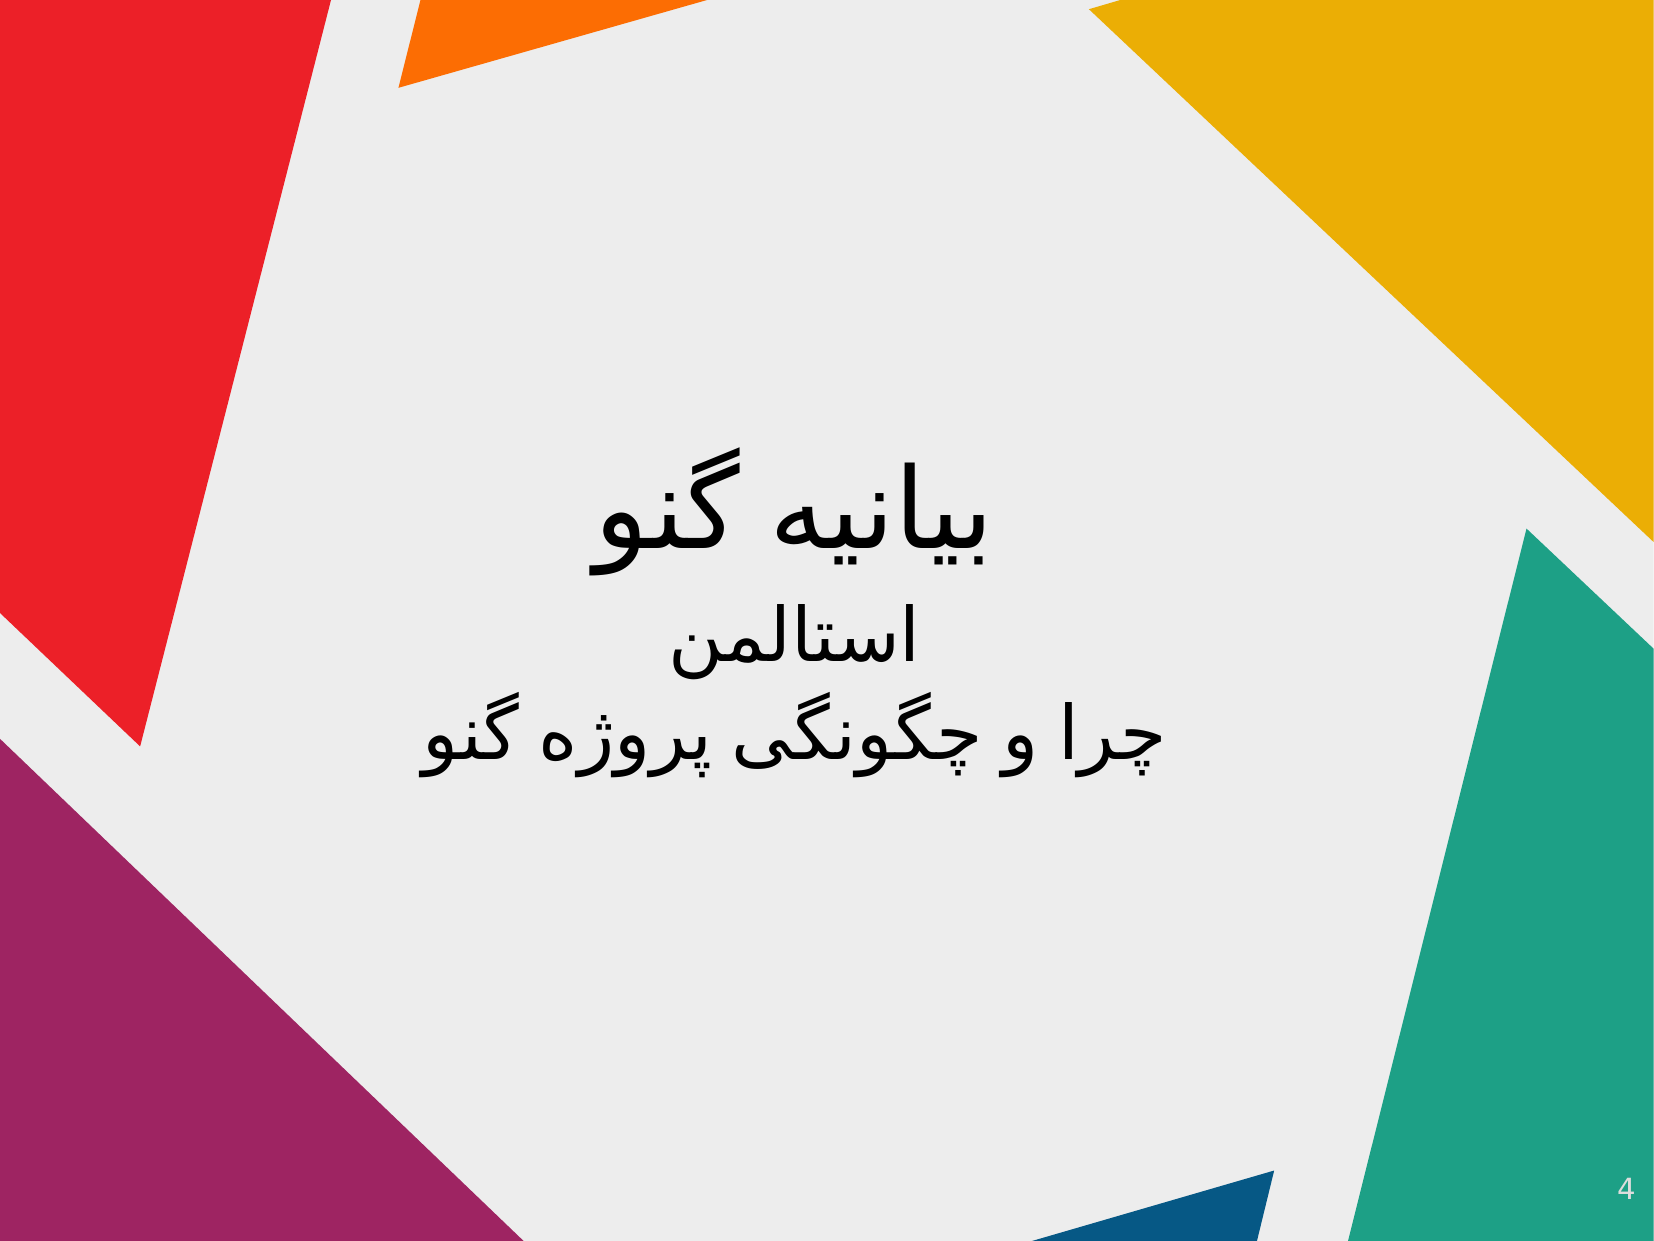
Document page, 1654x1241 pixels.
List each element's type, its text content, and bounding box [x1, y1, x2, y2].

text_box بیانیه گنو استالمن چرا و چگونگی پروژه گنو [240, 440, 1351, 931]
